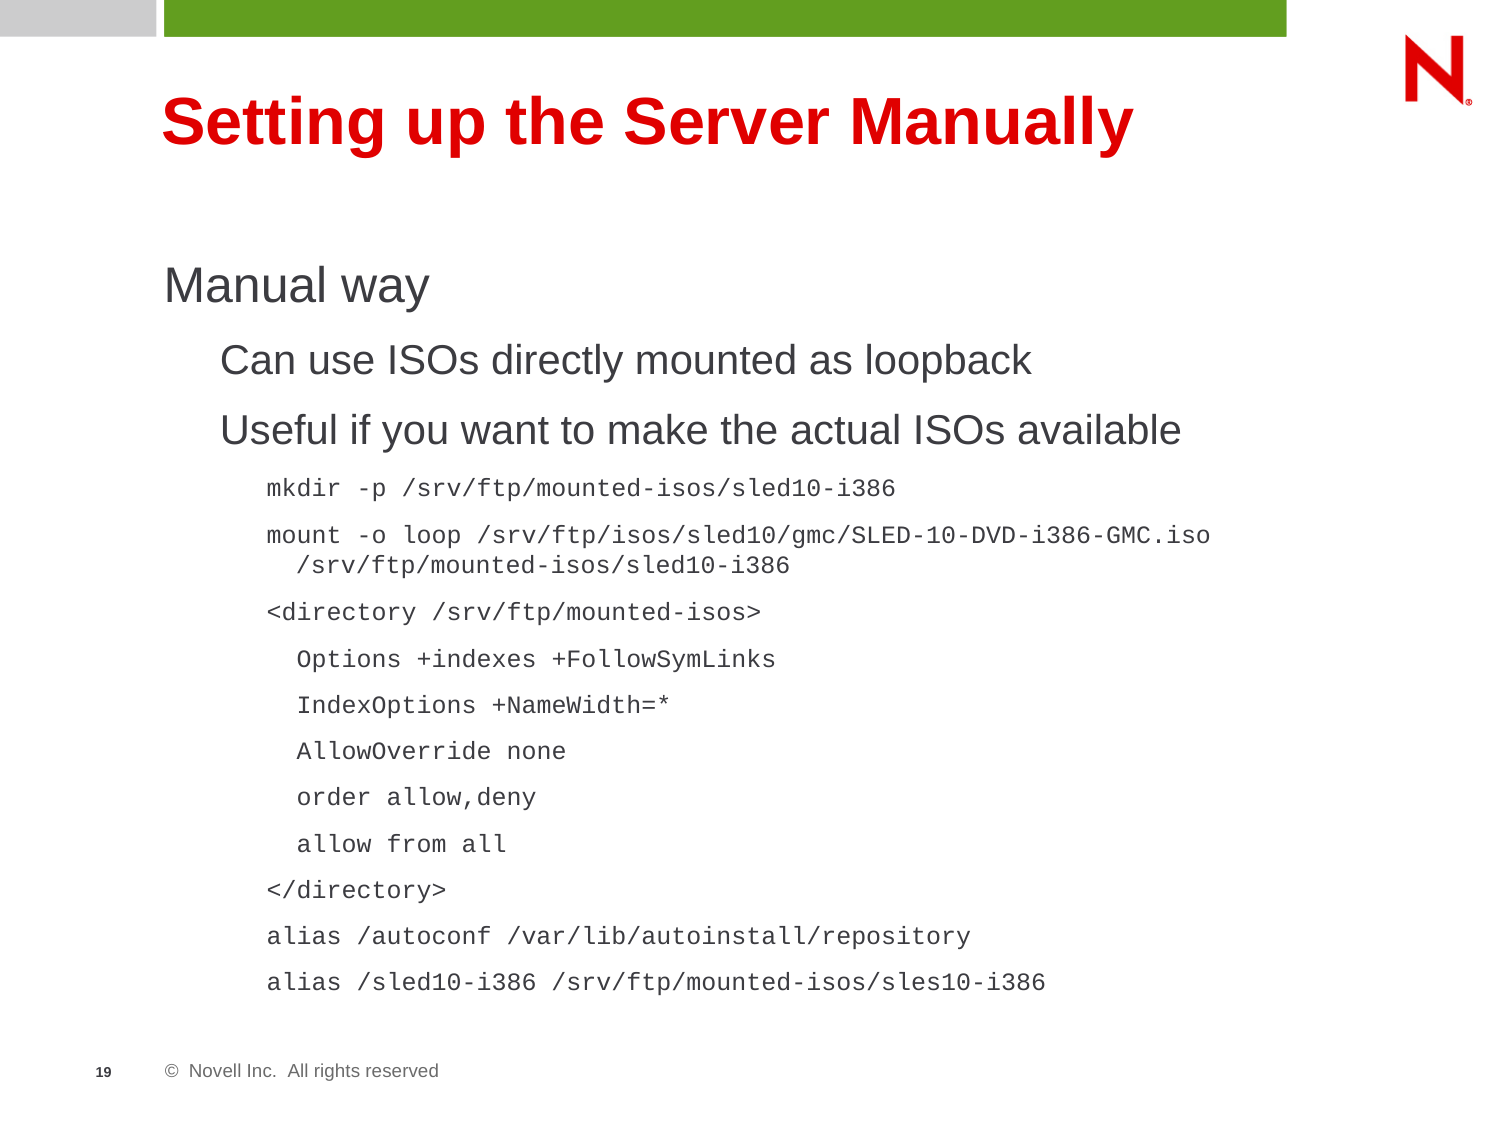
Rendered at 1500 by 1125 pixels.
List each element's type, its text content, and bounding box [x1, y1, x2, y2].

title Setting up the Server Manually [161, 41, 1383, 205]
list Manual way Can use ISOs directly mounted as loopback Useful if you want to make the actual ISOs available mkdir -p /srv/ftp/mounted-isos/sled10-i386 mount -o loop /srv/ftp/isos/sled10/gmc/SLED-10-DVD-i386-GMC.iso /srv/ftp/mounted-isos/sled10-i386 <directory /srv/ftp/mounted-isos> Options +indexes +FollowSymLinks IndexOptions +NameWidth=* AllowOverride none order allow,deny allow from all </directory> alias /autoconf /var/lib/autoinstall/repository alias /sled10-i386 /srv/ftp/mounted-isos/sles10-i386 [163, 254, 1404, 1043]
picture [1403, 32, 1473, 107]
